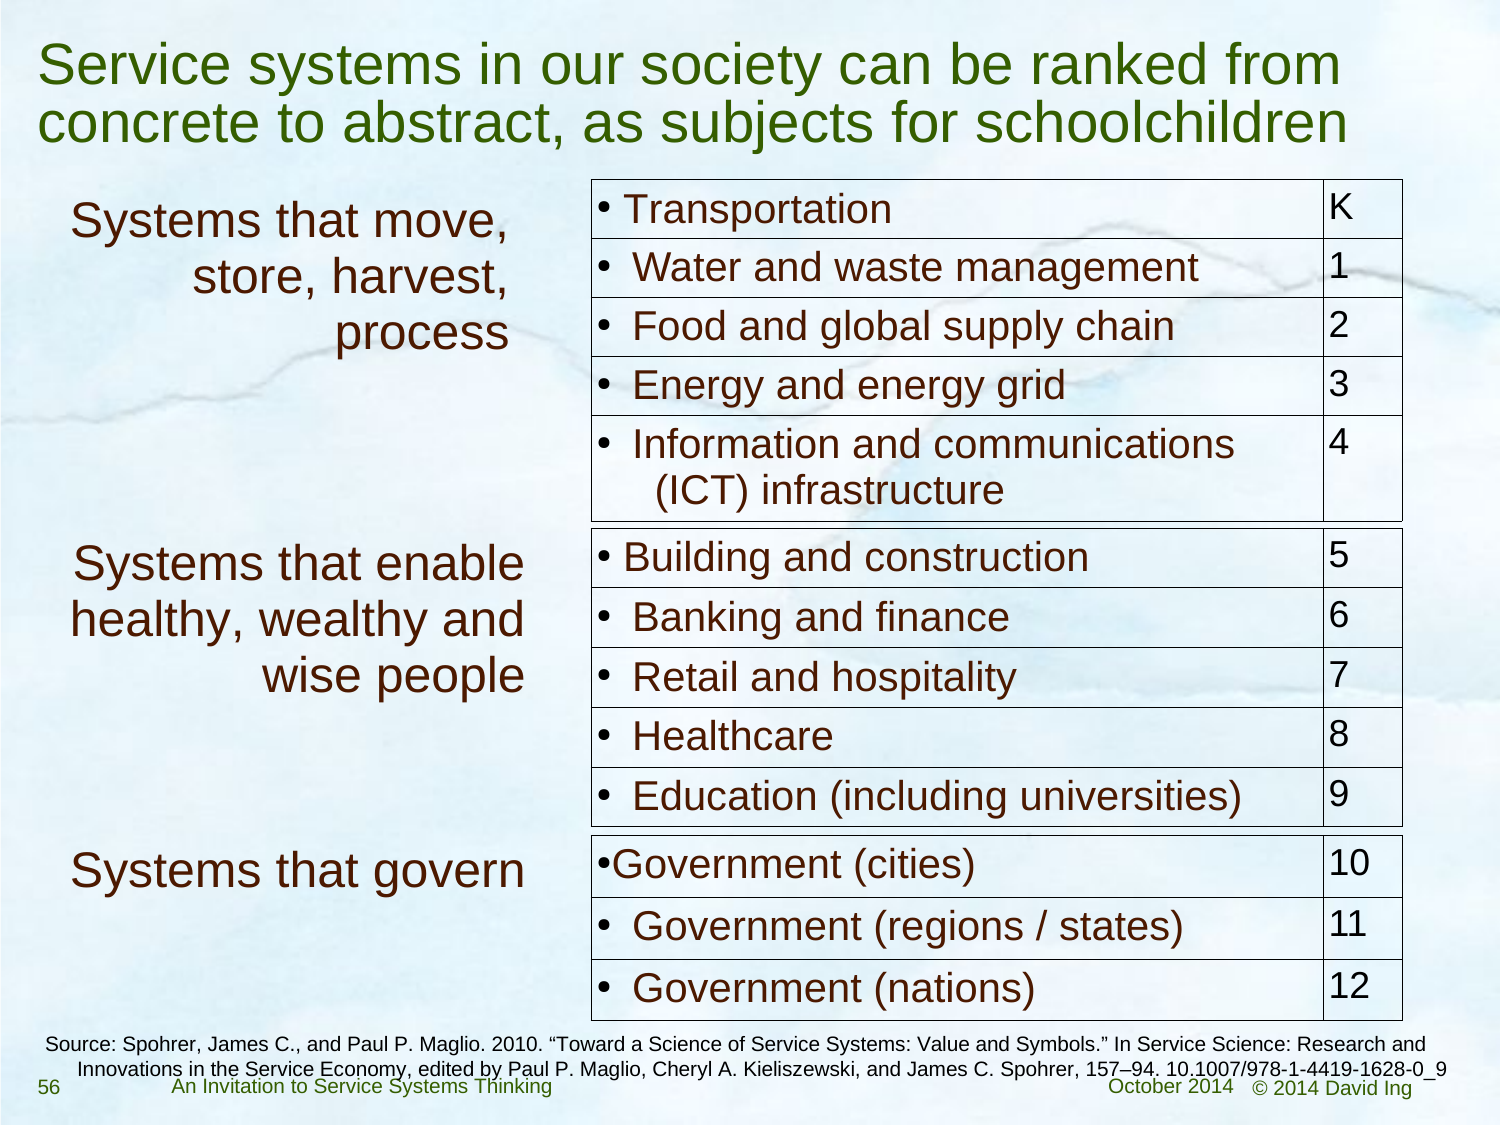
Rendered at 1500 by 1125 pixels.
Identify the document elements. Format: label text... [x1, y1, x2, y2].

table_cell Food and global supply chain [592, 298, 1323, 356]
text_box Systems that move, store, harvest, process [55, 185, 581, 523]
table_cell 9 [1324, 768, 1402, 826]
table_cell Healthcare [592, 708, 1323, 767]
table_cell Water and waste management [592, 239, 1323, 297]
table_cell Education (including universities) [592, 768, 1323, 826]
table_cell 2 [1324, 298, 1402, 356]
table_cell 7 [1324, 648, 1402, 707]
table_cell 8 [1324, 708, 1402, 767]
table_cell 3 [1324, 357, 1402, 415]
text_box Systems that enable healthy, wealthy and wise people [55, 527, 581, 817]
table_cell Banking and finance [592, 588, 1323, 647]
table_header 10 [1324, 836, 1402, 897]
table_header Building and construction [592, 529, 1323, 587]
table_cell 12 [1324, 960, 1402, 1020]
text_box Systems that govern [55, 835, 581, 967]
picture [0, 0, 1500, 1125]
table_cell 6 [1324, 588, 1402, 647]
table_header 5 [1324, 529, 1402, 587]
table_cell Information and communications (ICT) infrastructure [592, 416, 1323, 521]
table_cell 4 [1324, 416, 1402, 521]
table_cell 11 [1324, 898, 1402, 959]
table_header Government (cities) [592, 836, 1323, 897]
table_header K [1324, 180, 1402, 238]
table_cell Government (nations) [592, 960, 1323, 1020]
text_box Source: Spohrer, James C., and Paul P. Maglio. 2010. “Toward a Science of Service Systems: Value and Symbols.” In Service Science: Research and Innovations in the Service Economy, edited by Paul P. Maglio, Cheryl A. Kieliszewski, and James C. Spohrer, 157–94. 10.1007/978-1-4419-1628-0_9 - [30, 1023, 1477, 1087]
table_cell 1 [1324, 239, 1402, 297]
table_cell Energy and energy grid [592, 357, 1323, 415]
table_cell Government (regions / states) [592, 898, 1323, 959]
table_cell Retail and hospitality [592, 648, 1323, 707]
title Service systems in our society can be ranked from concrete to abstract, as subjects for schoolchildren [37, 37, 1463, 176]
table_header Transportation [592, 180, 1323, 238]
